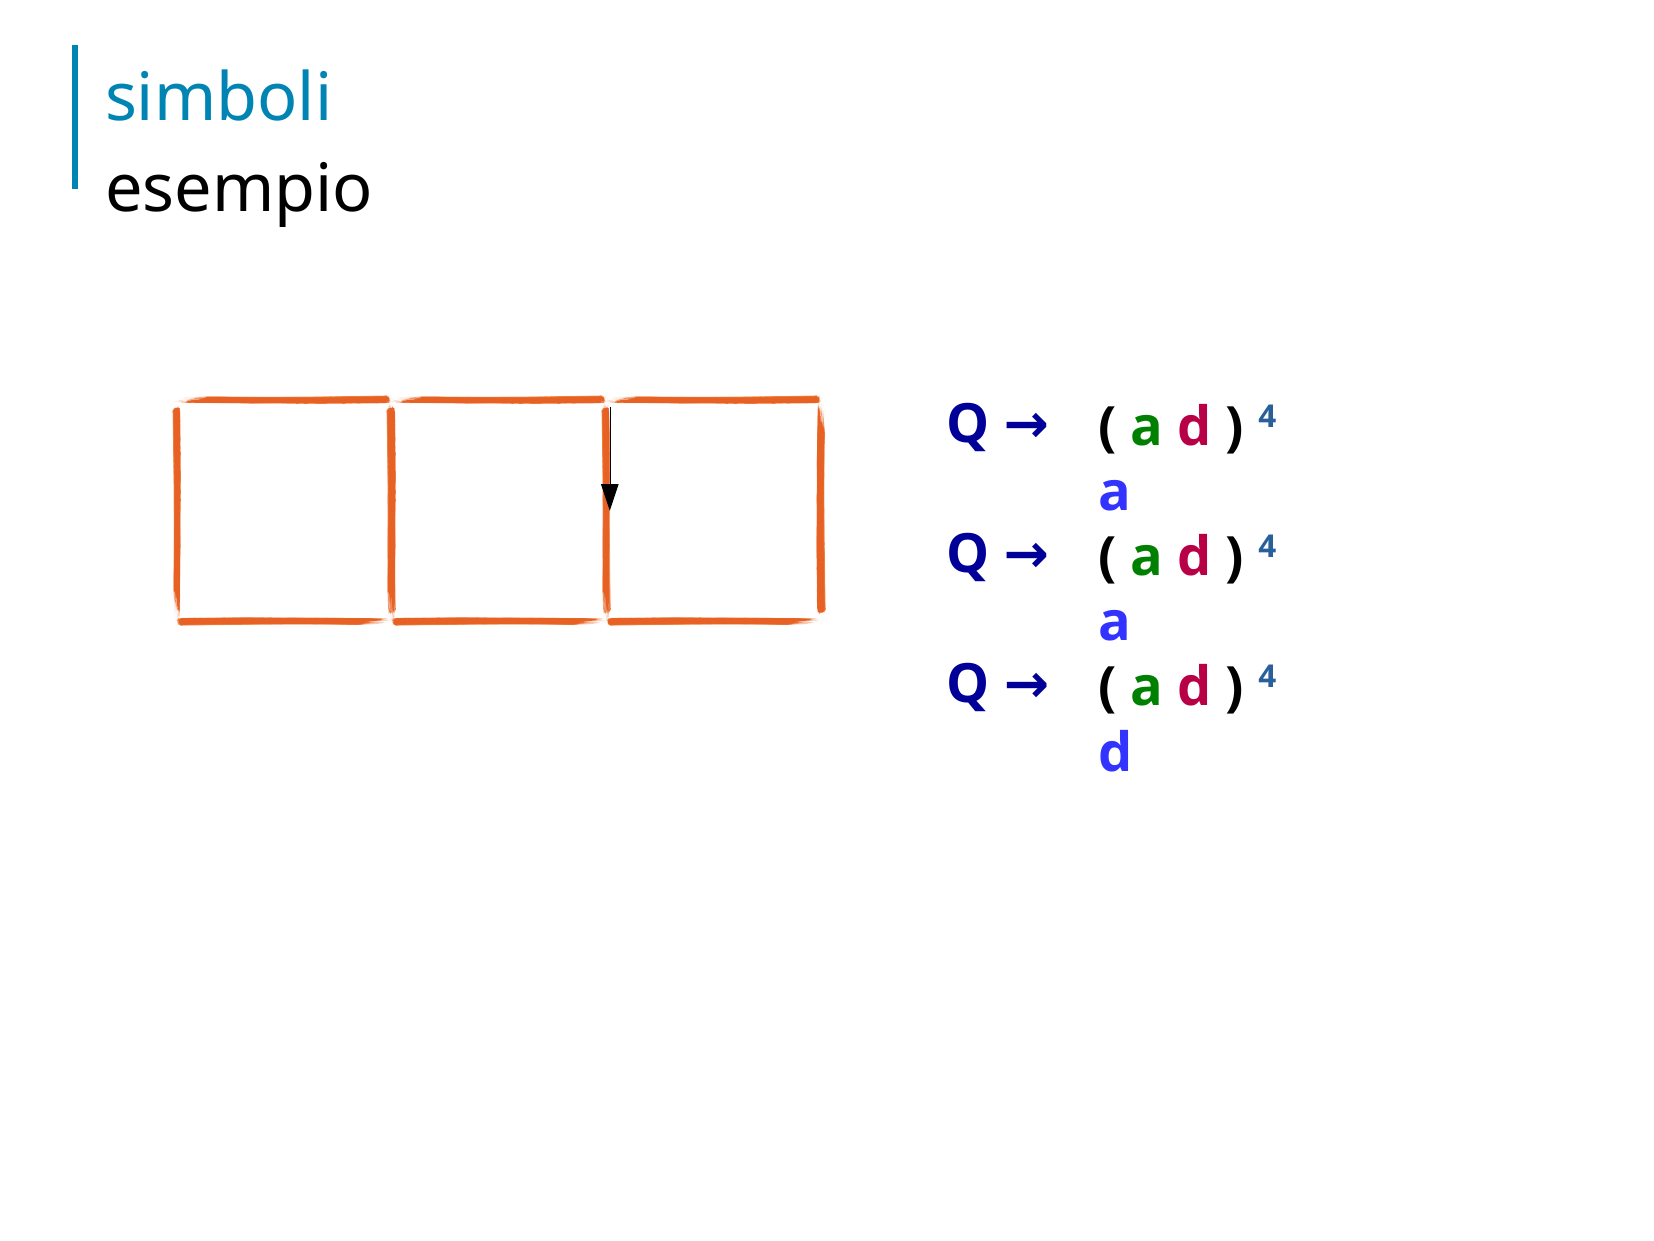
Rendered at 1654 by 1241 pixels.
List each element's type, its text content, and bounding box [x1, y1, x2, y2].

text_box ( a d ) 4 [1083, 643, 1285, 732]
text_box Q → [931, 510, 1104, 599]
title simboli esempio [105, 49, 1571, 200]
text_box a [1084, 602, 1151, 643]
text_box ( a d ) 4 [1083, 384, 1285, 472]
text_box Q → [931, 380, 1104, 469]
text_box a [1084, 472, 1151, 514]
text_box ( a d ) 4 [1083, 514, 1285, 602]
text_box d [1084, 732, 1154, 798]
picture [170, 393, 827, 628]
text_box Q → [931, 640, 1104, 729]
